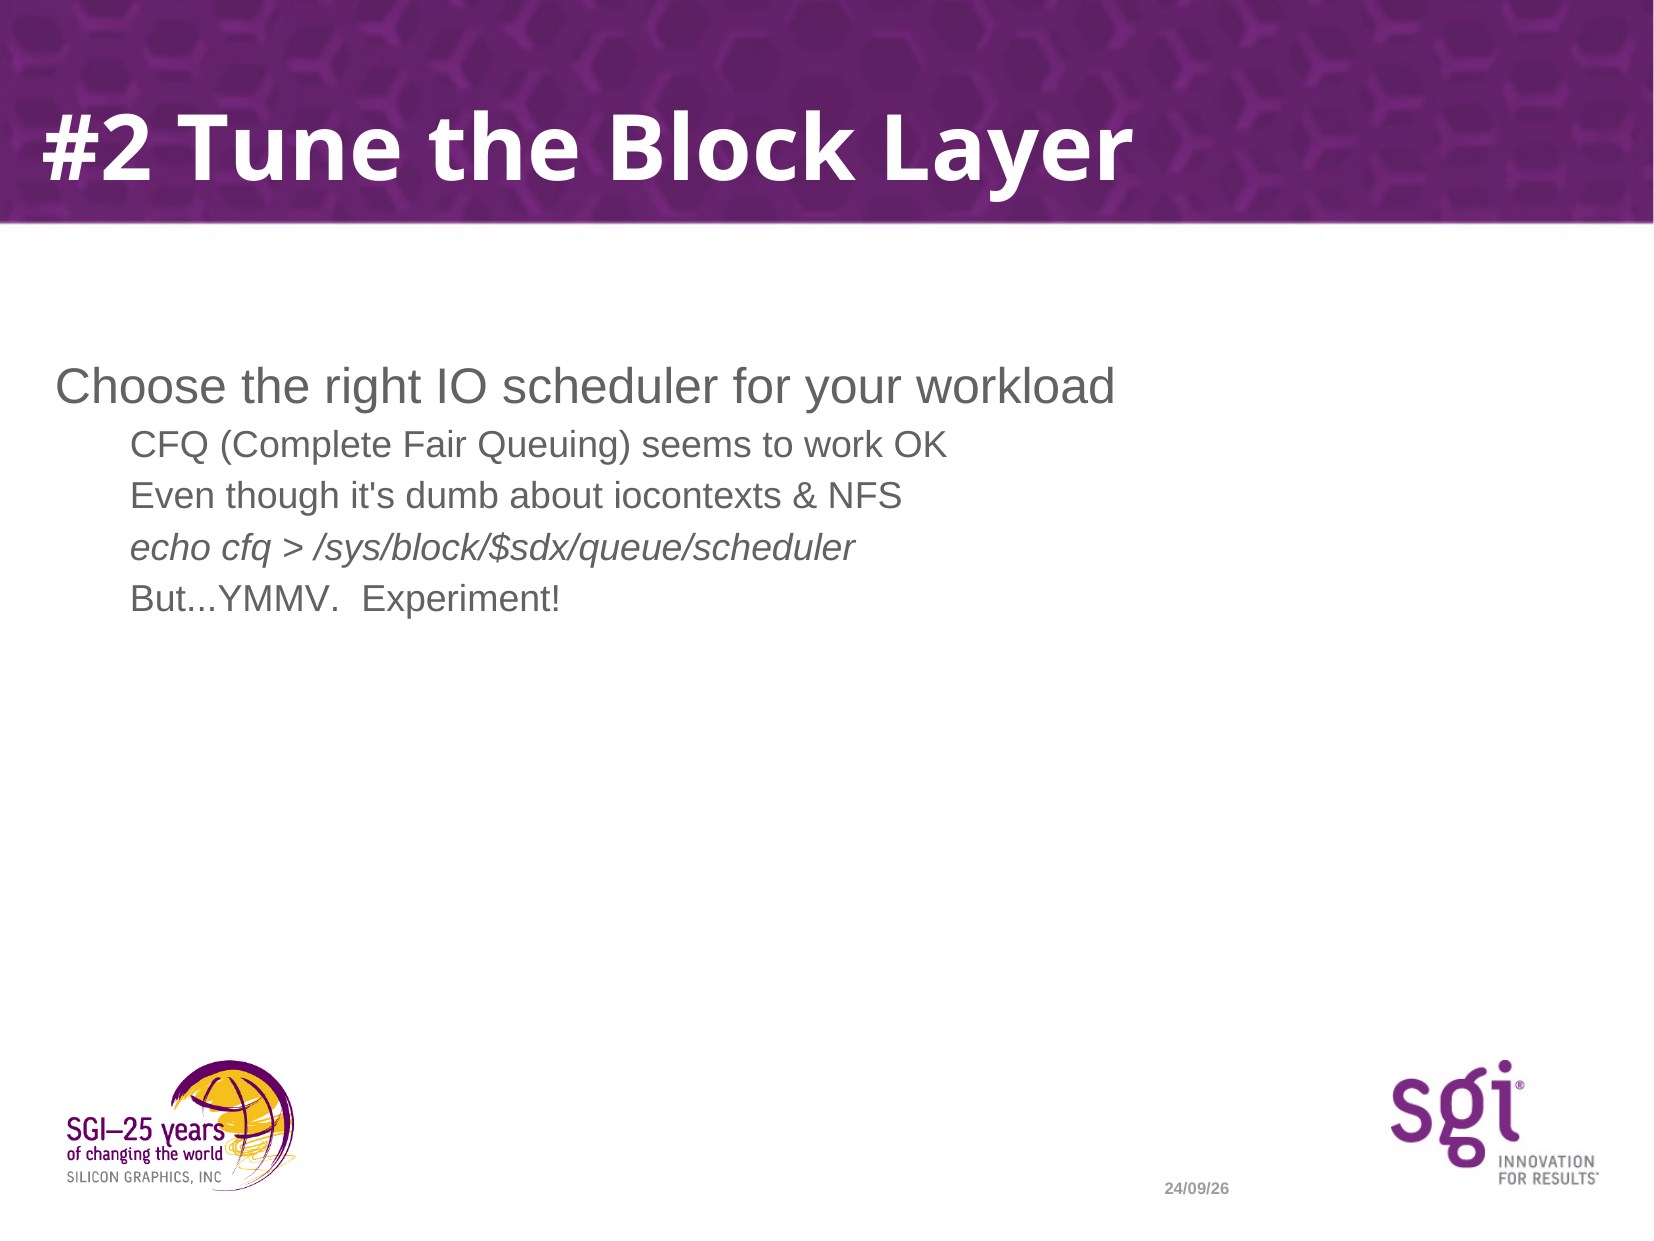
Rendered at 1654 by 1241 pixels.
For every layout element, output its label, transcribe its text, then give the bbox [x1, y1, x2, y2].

list Choose the right IO scheduler for your workload CFQ (Complete Fair Queuing) seems to work OK Even though it's dumb about iocontexts & NFS echo cfq > /sys/block/$sdx/queue/scheduler But...YMMV. Experiment! [55, 358, 1461, 937]
picture [0, 0, 1654, 1194]
title #2 Tune the Block Layer [41, 48, 1447, 241]
